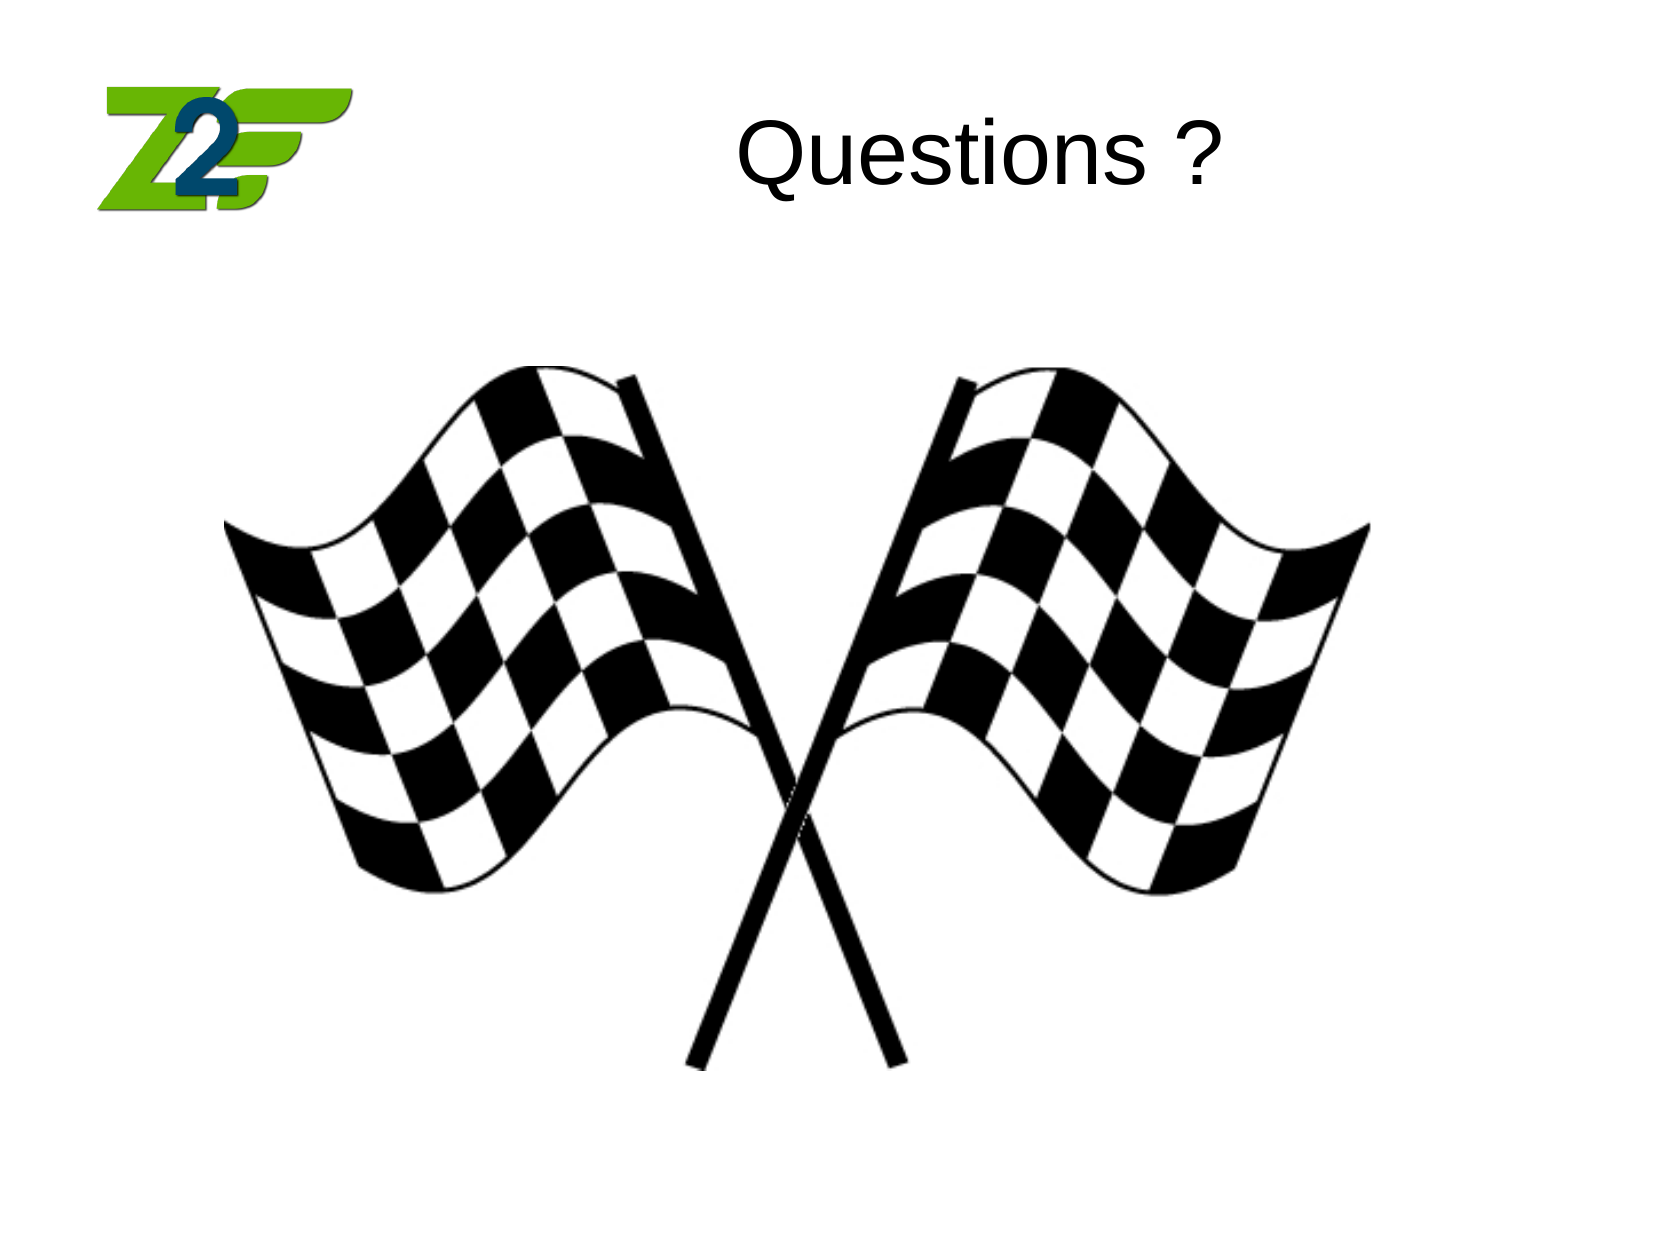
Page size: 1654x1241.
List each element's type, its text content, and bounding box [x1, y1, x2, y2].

title Questions ? [389, 49, 1571, 257]
picture [94, 82, 355, 213]
picture [224, 366, 1373, 1071]
